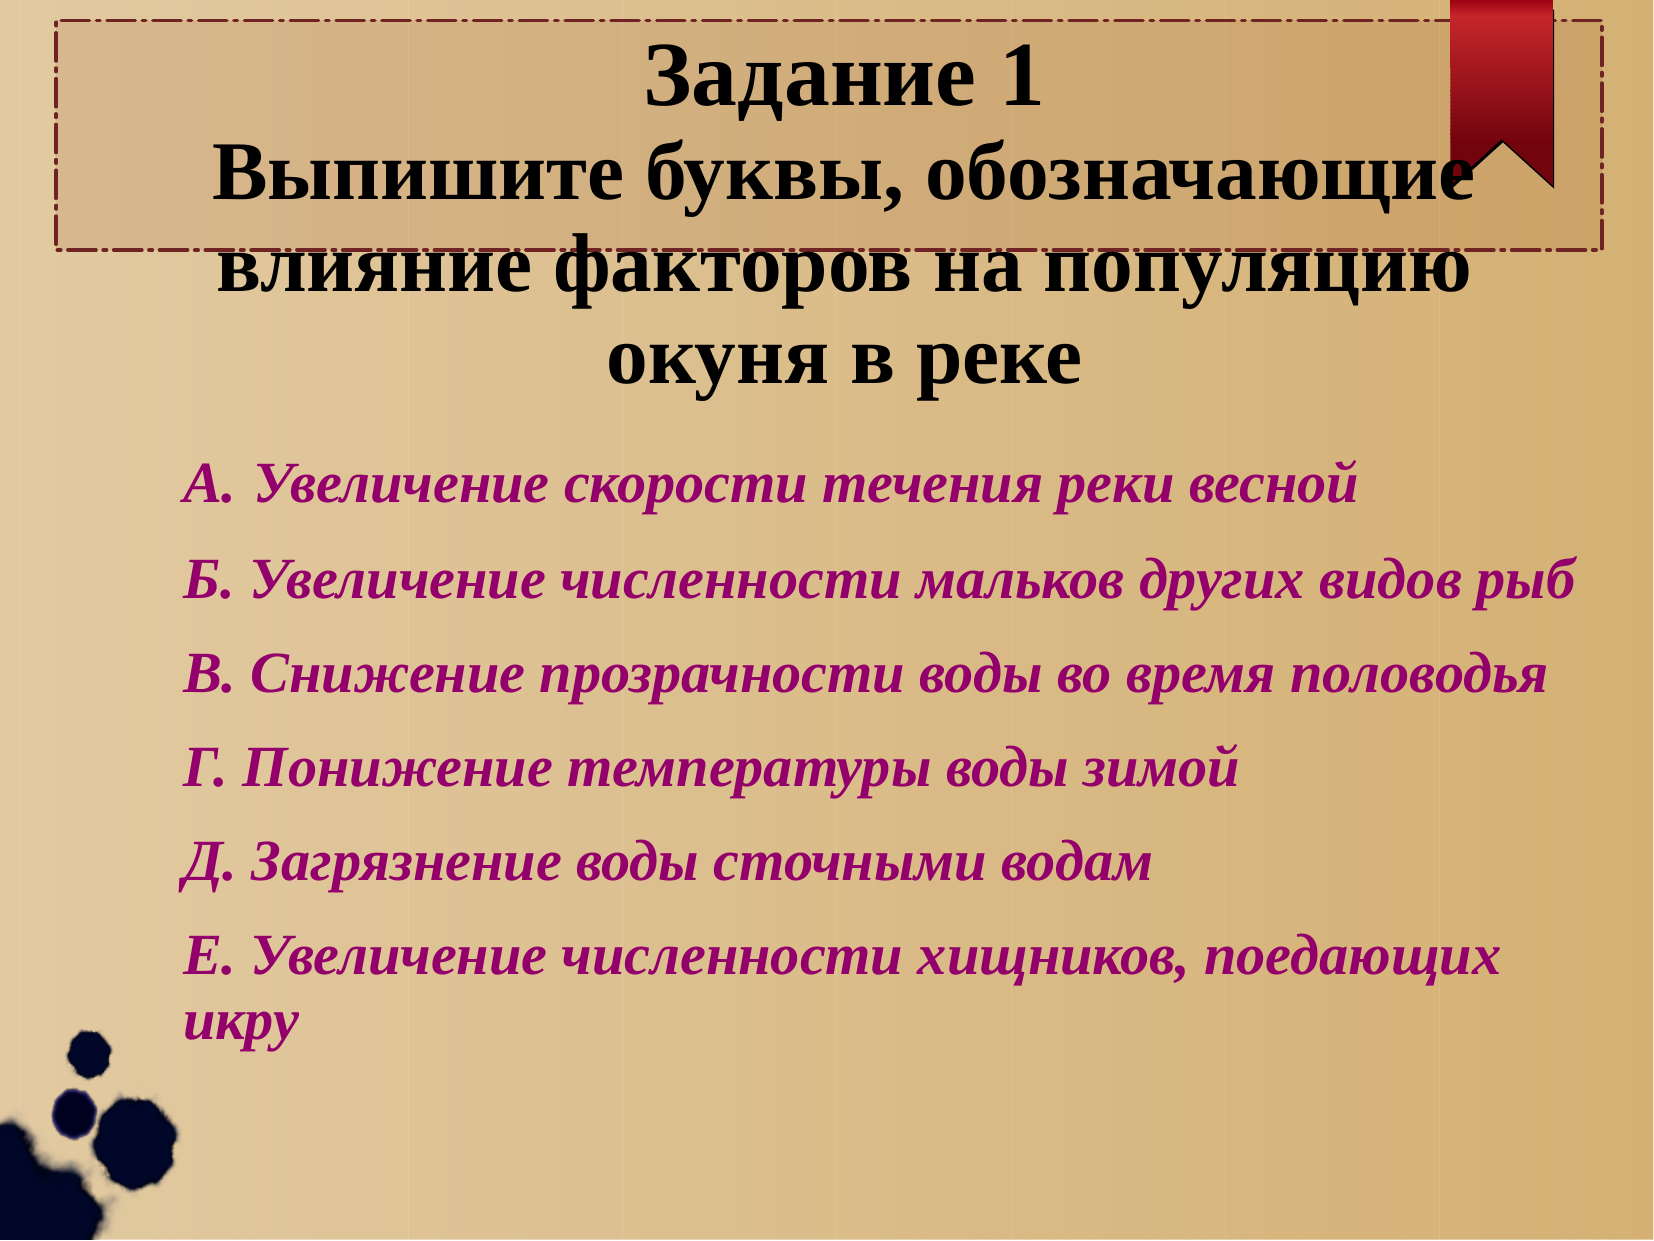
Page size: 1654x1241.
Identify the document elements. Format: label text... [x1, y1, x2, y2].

title Задание 1 Выпишите буквы, обозначающие влияние факторов на популяцию окуня в реке [118, 23, 1571, 402]
list А. Увеличение скорости течения реки весной Б. Увеличение численности мальков других видов рыб В. Снижение прозрачности воды во время половодья Г. Понижение температуры воды зимой Д. Загрязнение воды сточными водам Е. Увеличение численности хищников, поедающих икру [112, 442, 1595, 1182]
